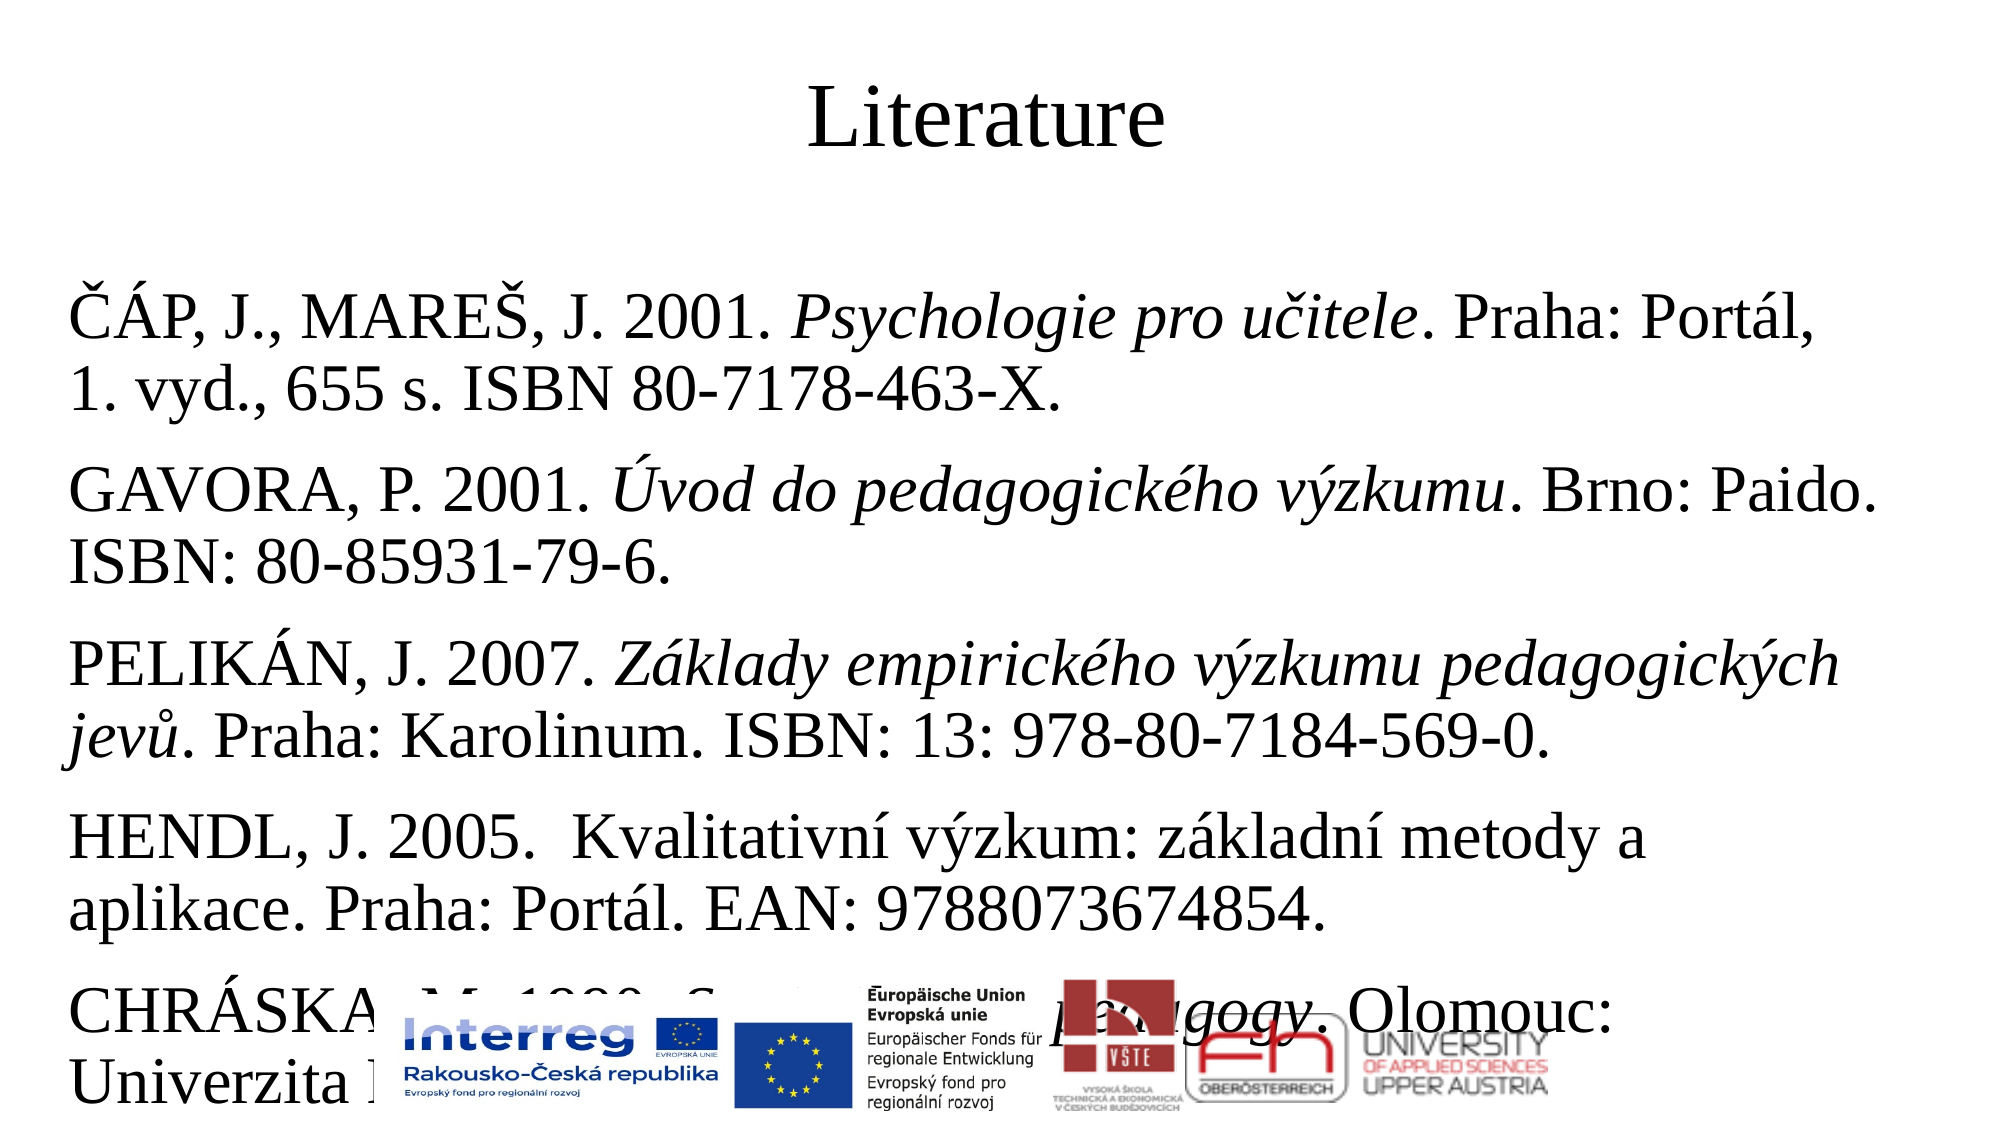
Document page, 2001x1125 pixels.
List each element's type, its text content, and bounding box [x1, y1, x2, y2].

picture [1053, 979, 1184, 1111]
list ČÁP, J., MAREŠ, J. 2001. Psychologie pro učitele. Praha: Portál, 1. vyd., 655 s. ISBN 80-7178-463-X. GAVORA, P. 2001. Úvod do pedagogického výzkumu. Brno: Paido. ISBN: 80-85931-79-6. PELIKÁN, J. 2007. Základy empirického výzkumu pedagogických jevů. Praha: Karolinum. ISBN: 13: 978-80-7184-569-0. HENDL, J. 2005. Kvalitativní výzkum: základní metody a aplikace. Praha: Portál. EAN: 9788073674854. CHRÁSKA, M. 1990. Statistika pro pedagogy. Olomouc: Univerzita Palackého. CHRÁSKA M. 1999. Didaktické testy. Brno: Paido. ISBN 80-8593-68-0. CHRÁSKA, M. 2003. Úvod do výzkumu v pedagogice: Základy kvantitativně orientovaného výzkumu. Olomouc: Vydavatelství Univerzity Palackého. ISBN 80-244-0765-5. KOMENDA, S., KLEMENTA, K. 1987. Analýza náhodného v pedagogickém experimentu a praxi. Praha: SPN. MAŇÁK, J.; ŠVEC, V. 2004. Cesty pedagogického výzkumu. Brno: Paido. ISBN-10: 80-7315-078-6. MAŇÁK, J.; ŠVEC, V.; ŠVEC, Š. 2005. Slovník pedagogické metodologie. Brno: Paido. ISBN: 80-7315-102-2. PELIKÁN, J. 1998. Základy empirického výzkumu pedagogických jevů. Praha: Karolinum. ISBN 80-7184-569-8. [53, 174, 1896, 1034]
picture [1185, 1013, 1548, 1103]
title Literature [134, 59, 1863, 174]
picture [374, 988, 1042, 1125]
